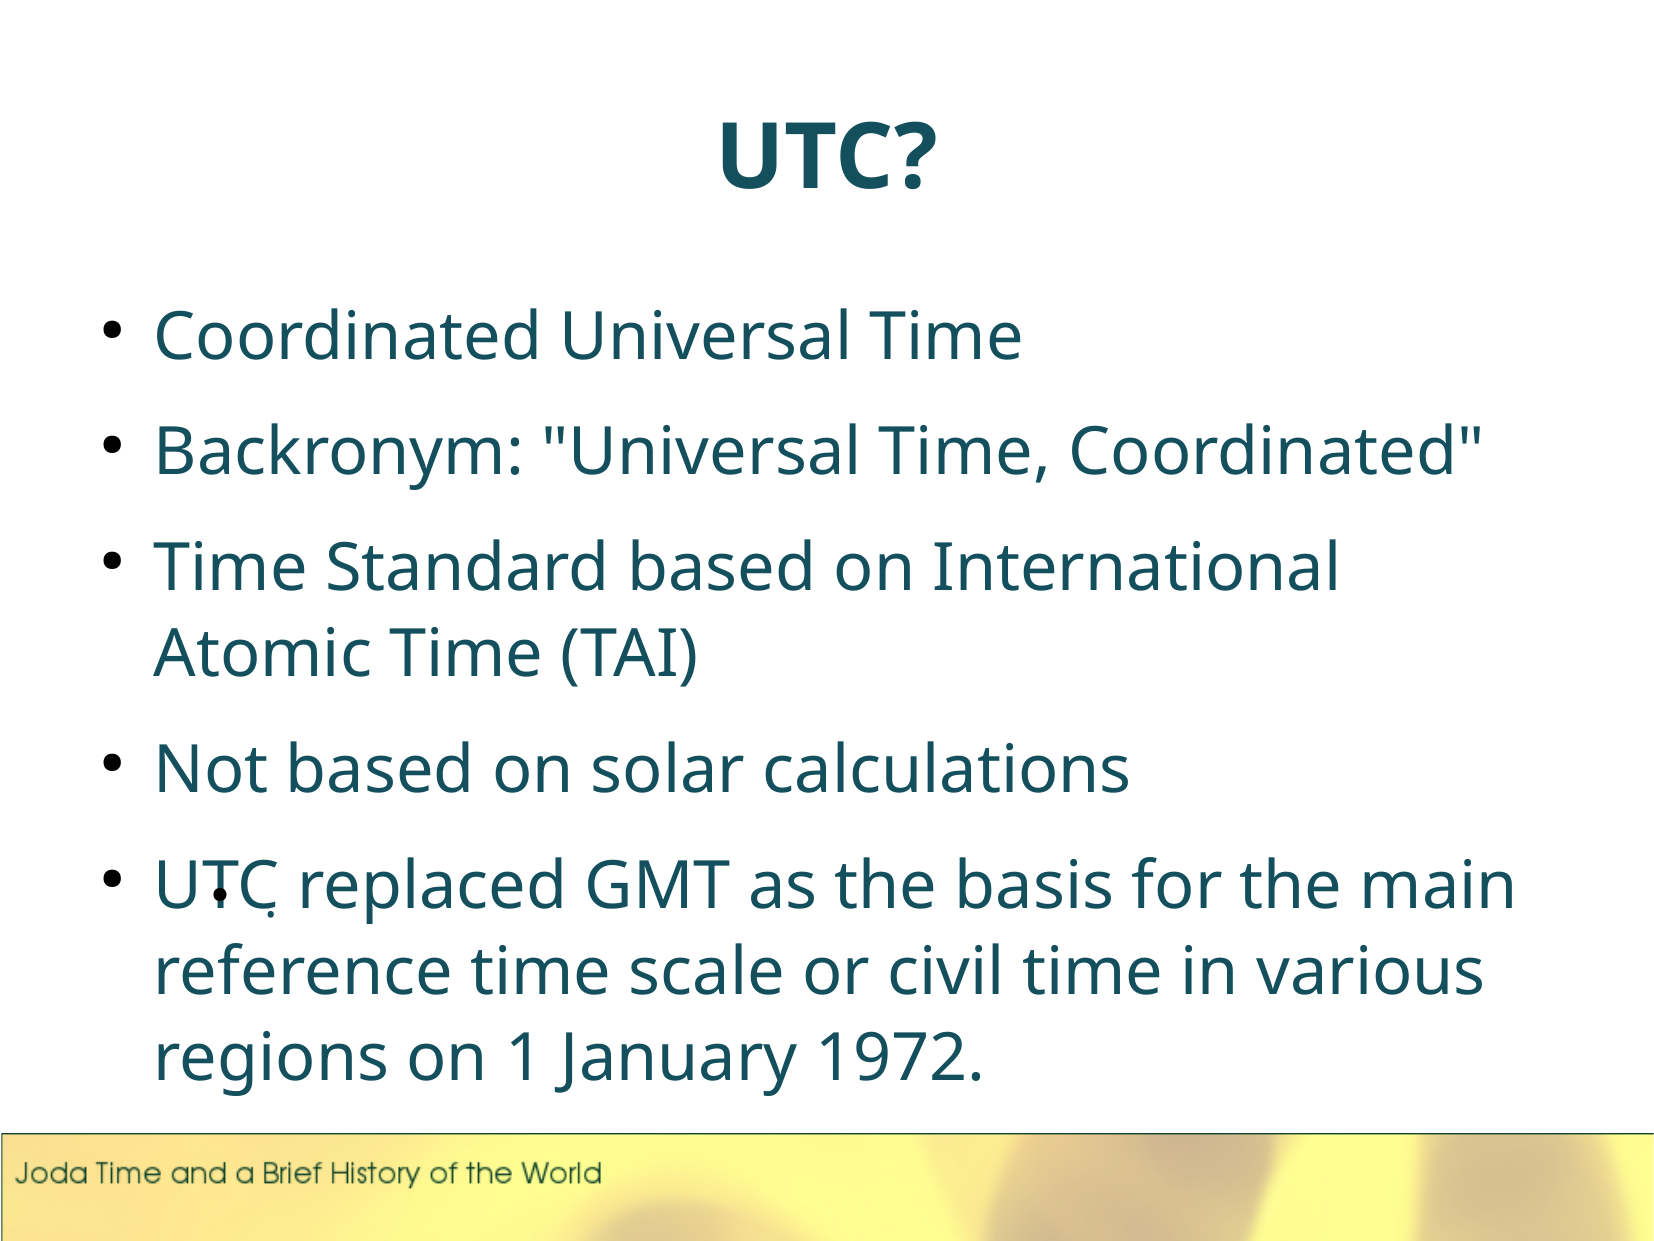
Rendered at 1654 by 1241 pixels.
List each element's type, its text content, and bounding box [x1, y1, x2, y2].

list Coordinated Universal Time Backronym: "Universal Time, Coordinated" Time Standard based on International Atomic Time (TAI) Not based on solar calculations UTC replaced GMT as the basis for the main reference time scale or civil time in various regions on 1 January 1972. [82, 290, 1571, 1109]
picture [1, 1133, 1654, 1241]
text_box . [193, 865, 313, 939]
title UTC? [82, 49, 1571, 257]
